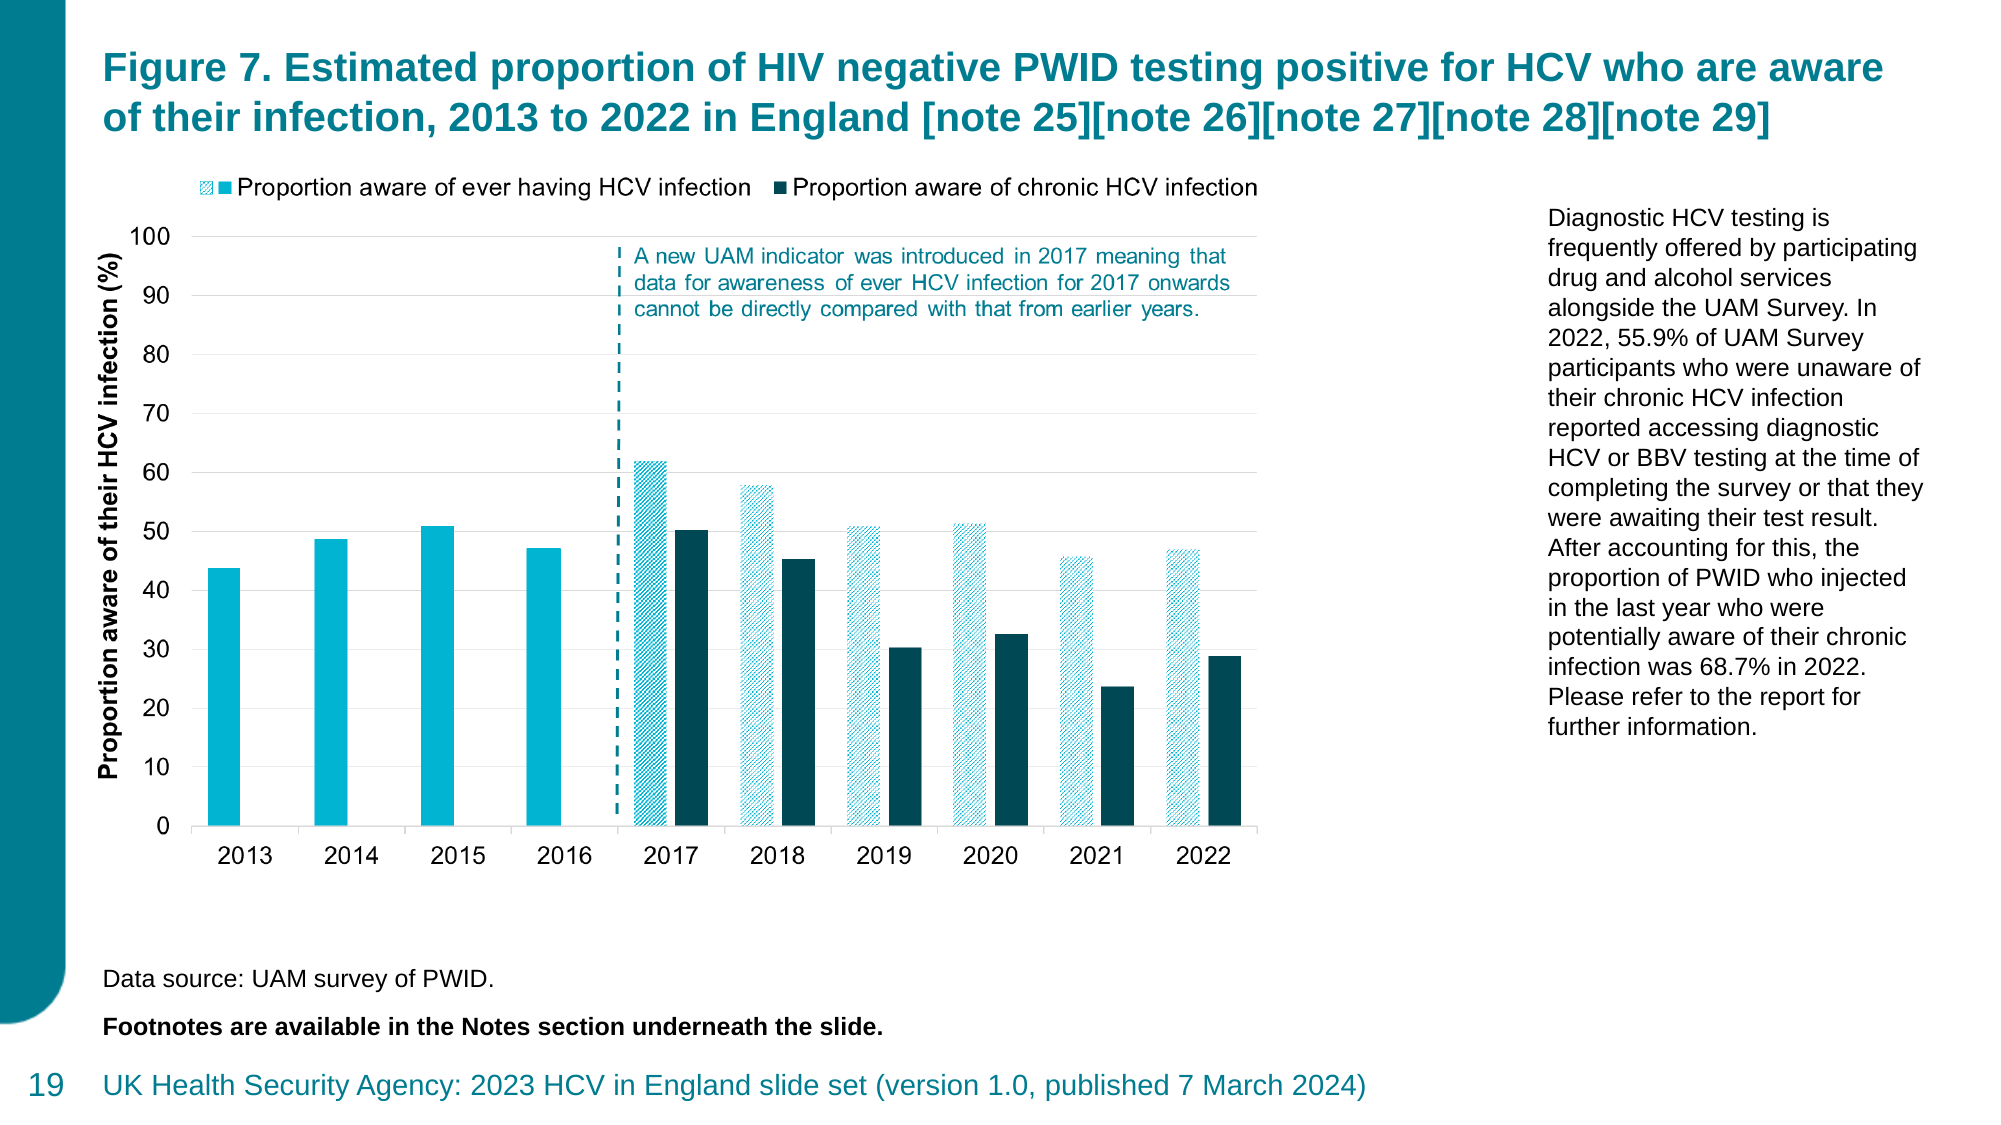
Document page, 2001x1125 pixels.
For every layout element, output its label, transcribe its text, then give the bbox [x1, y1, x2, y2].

text_box [12, 1056, 111, 1115]
title Figure 7. Estimated proportion of HIV negative PWID testing positive for HCV who are aware of their infection, 2013 to 2022 in England [note 25][note 26][note 27][note 28][note 29] [87, 33, 1913, 154]
text_box Footnotes are available in the Notes section underneath the slide. [87, 1002, 1055, 1049]
text_box Data source: UAM survey of PWID. [87, 955, 1891, 1001]
text_box UK Health Security Agency: 2023 HCV in England slide set (version 1.0, published 7 March 2024) [87, 1053, 1730, 1114]
text_box Diagnostic HCV testing is frequently offered by participating drug and alcohol services alongside the UAM Survey. In 2022, 55.9% of UAM Survey participants who were unaware of their chronic HCV infection reported accessing diagnostic HCV or BBV testing at the time of completing the survey or that they were awaiting their test result. After accounting for this, the proportion of PWID who injected in the last year who were potentially aware of their chronic infection was 68.7% in 2022. Please refer to the report for further information. [1532, 194, 1946, 755]
picture [87, 154, 1278, 897]
